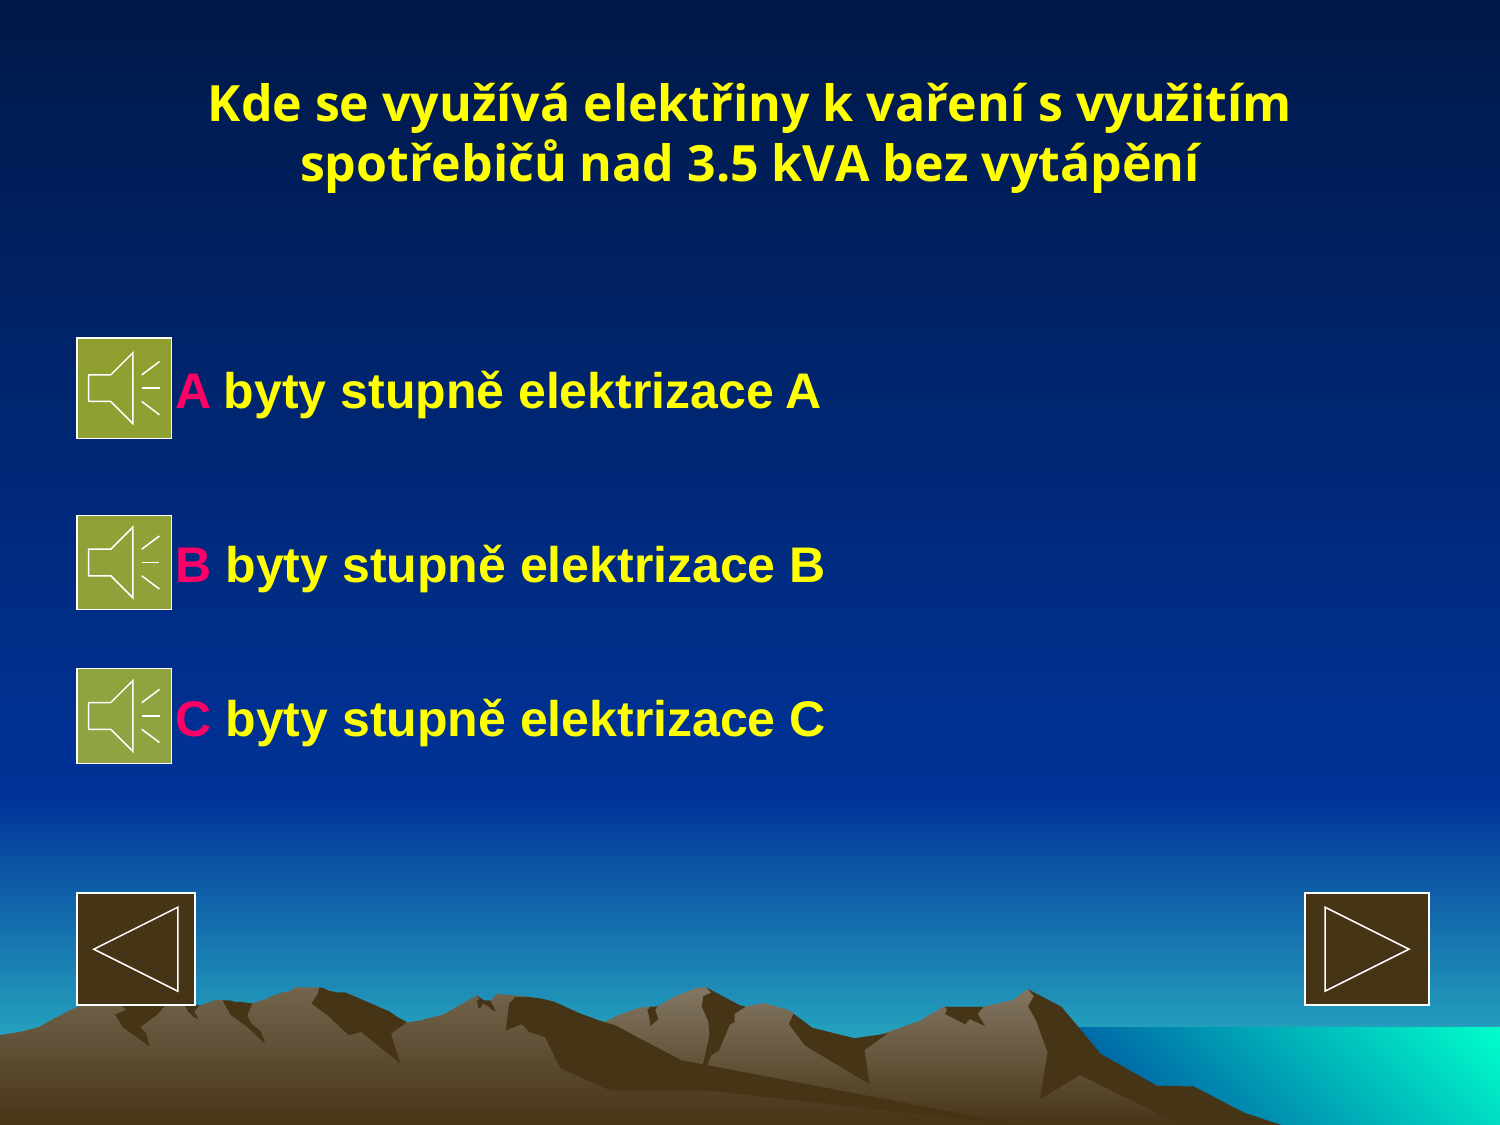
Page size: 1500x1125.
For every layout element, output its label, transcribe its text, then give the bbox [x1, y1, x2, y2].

text_box C byty stupně elektrizace C [76, 668, 172, 764]
text_box [76, 893, 195, 1006]
text_box A byty stupně elektrizace A [76, 338, 172, 439]
title Kde se využívá elektřiny k vaření s využitím spotřebičů nad 3.5 kVA bez vytápění [75, 37, 1426, 225]
text_box B byty stupně elektrizace B [76, 515, 172, 610]
text_box [1305, 893, 1429, 1006]
